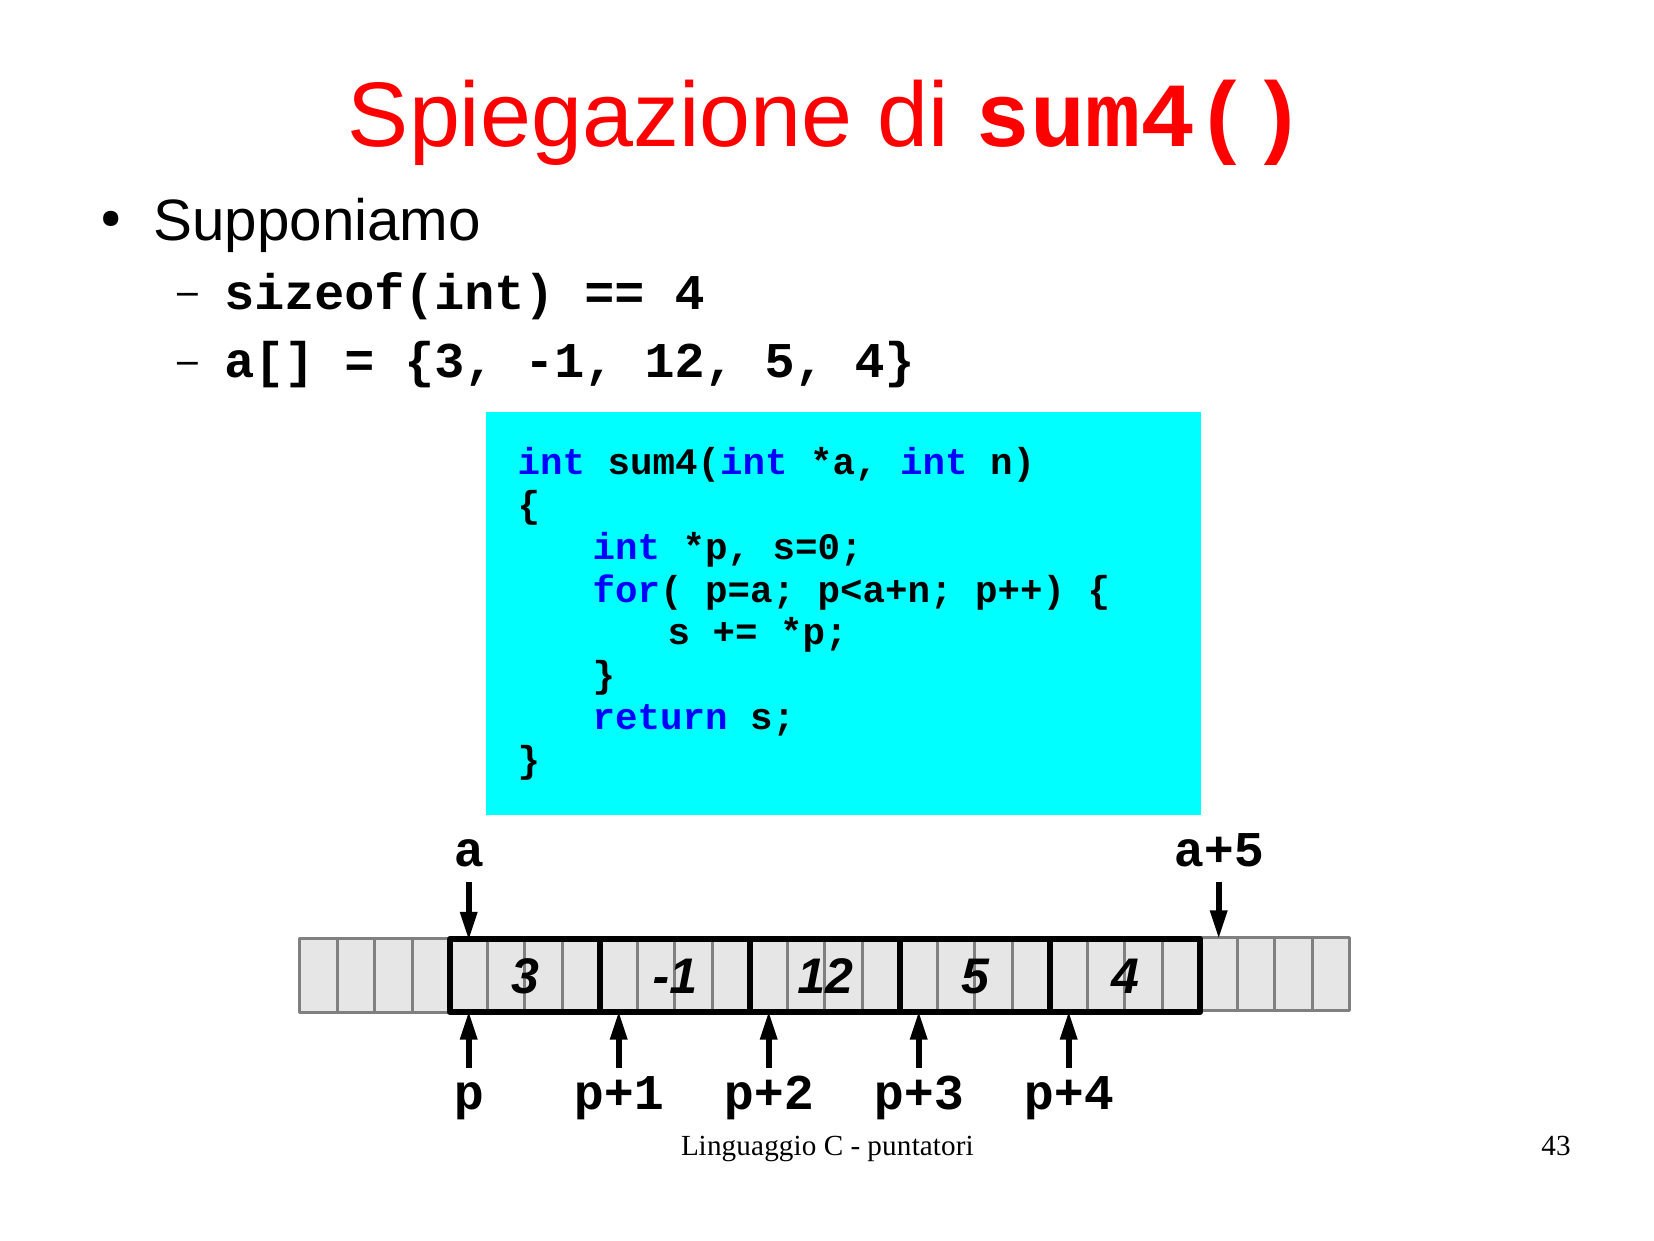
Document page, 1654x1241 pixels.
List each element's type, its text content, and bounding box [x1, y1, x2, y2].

text_box p [450, 1067, 488, 1126]
text_box a+5 [1162, 825, 1276, 883]
title Spiegazione di sum4() [82, 49, 1571, 187]
text_box a [450, 825, 488, 883]
text_box p+2 [712, 1067, 826, 1126]
list Supponiamo sizeof(int) == 4 a[] = {3, -1, 12, 5, 4} [82, 187, 1571, 1109]
text_box p+4 [1012, 1067, 1126, 1126]
text_box p+1 [562, 1067, 676, 1126]
text_box p+3 [862, 1067, 976, 1126]
